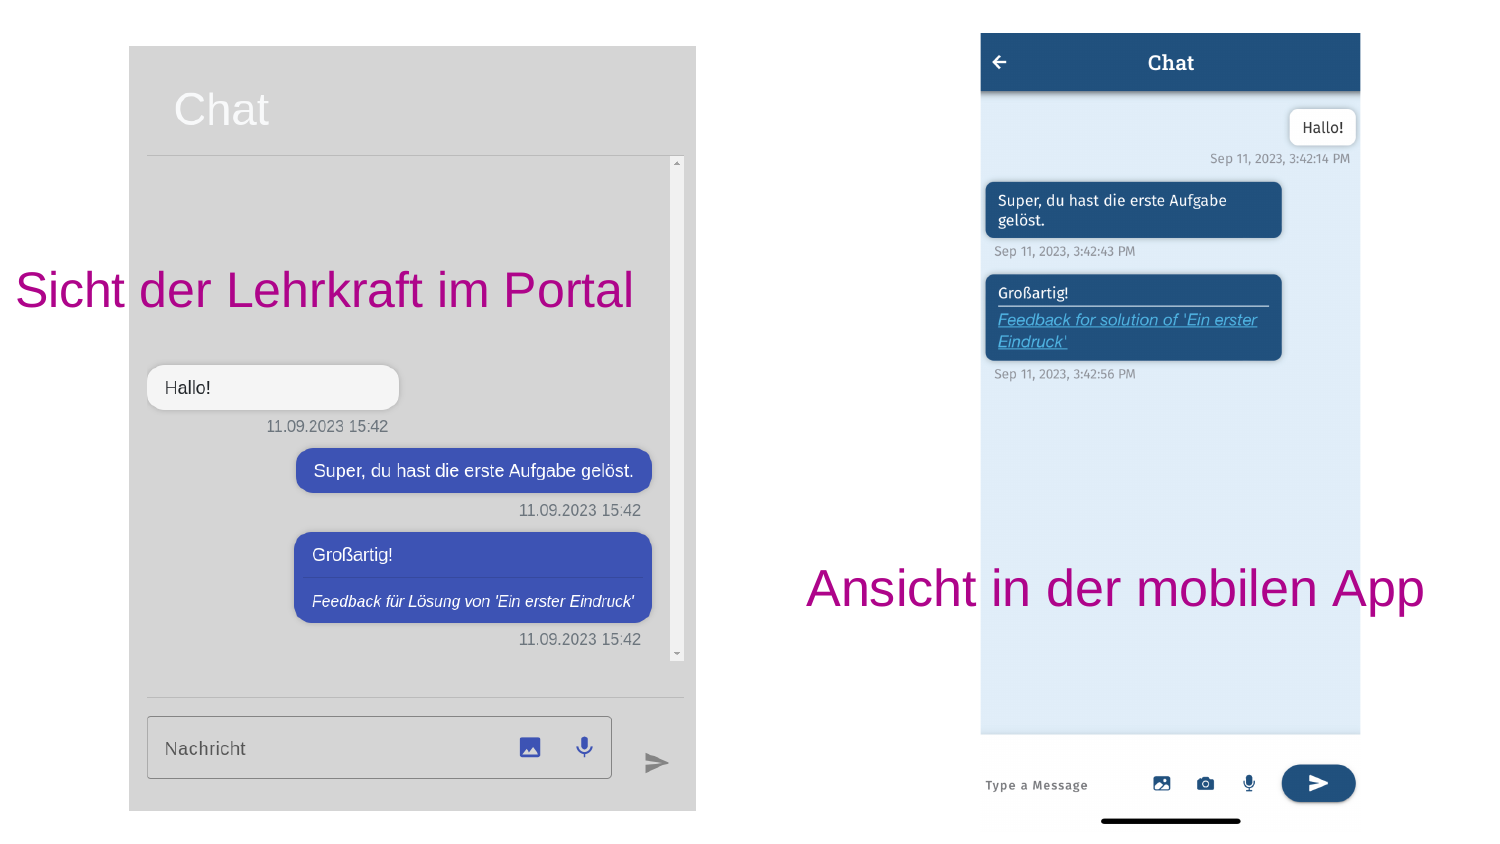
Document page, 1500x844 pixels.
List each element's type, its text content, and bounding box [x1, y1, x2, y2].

title Ansicht in der mobilen App [791, 539, 1466, 634]
text_box Sicht der Lehrkraft im Portal [0, 250, 690, 326]
picture [980, 634, 1361, 832]
picture [980, 33, 1361, 539]
picture [129, 46, 696, 811]
